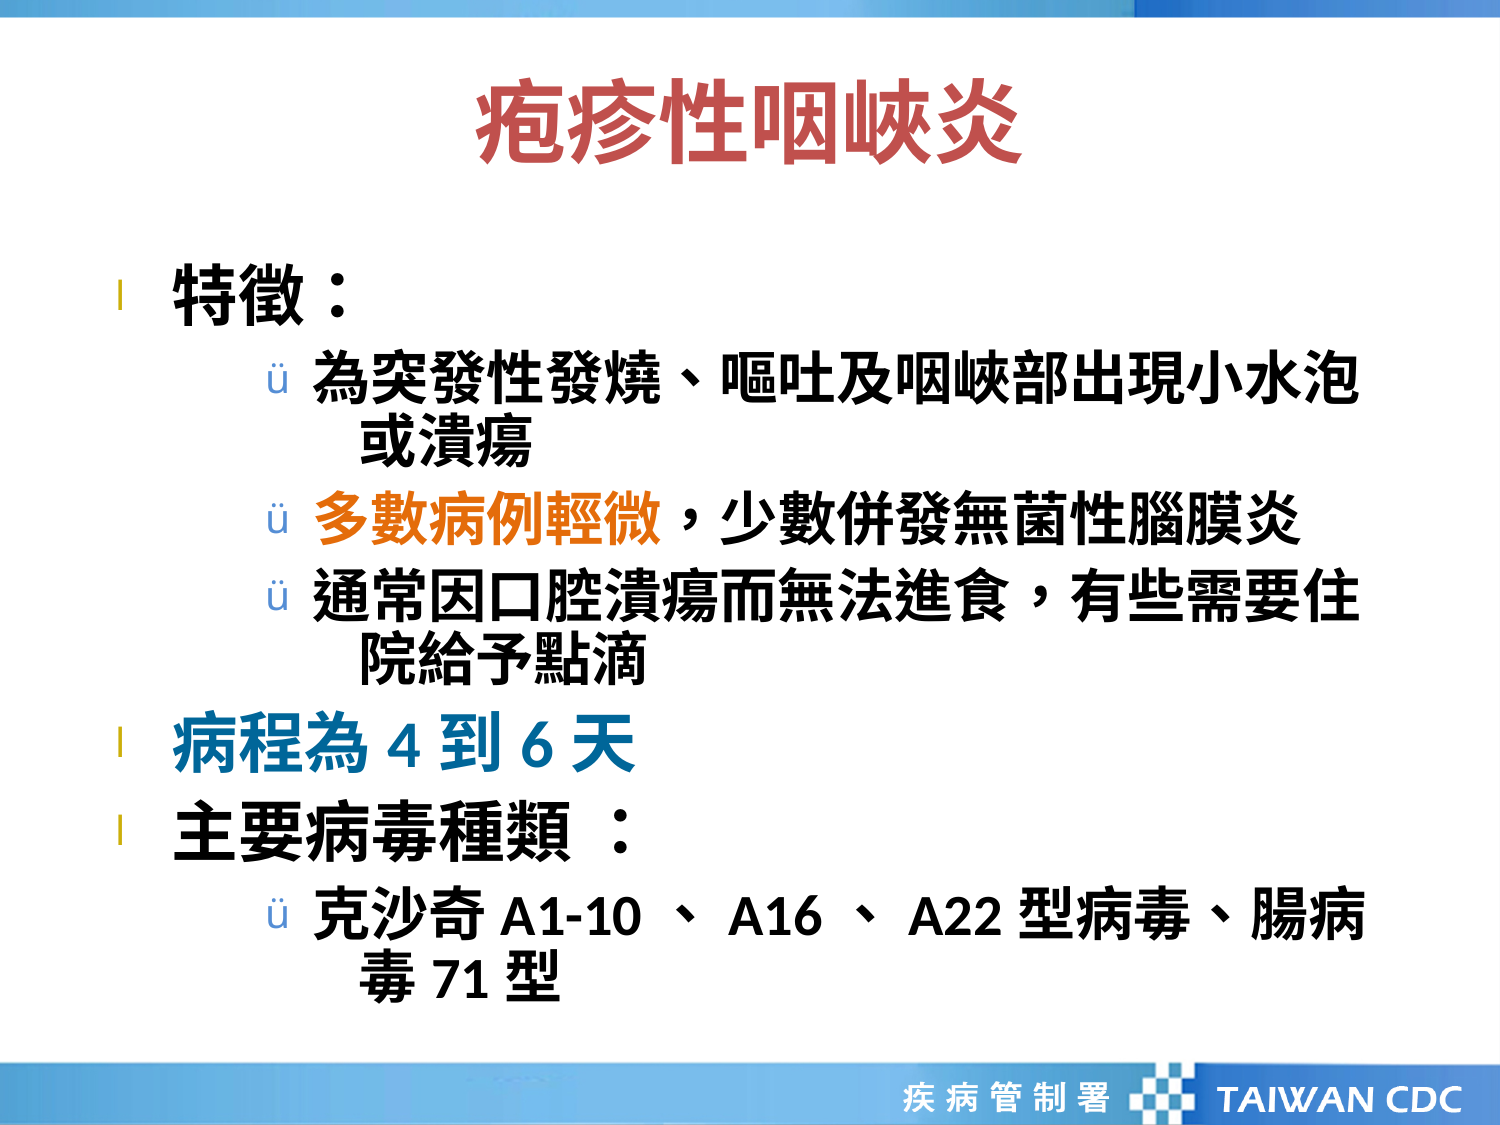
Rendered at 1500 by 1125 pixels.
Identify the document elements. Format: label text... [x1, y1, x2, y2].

list 特徵： 為突發性發燒、嘔吐及咽峽部出現小水泡或潰瘍 多數病例輕微，少數併發無菌性腦膜炎 通常因口腔潰瘍而無法進食，有些需要住院給予點滴 病程為4到6天 主要病毒種類 ： 克沙奇A1-10、A16、A22型病毒、腸病毒71型 [100, 255, 1388, 1088]
title 疱疹性咽峽炎 [75, 25, 1426, 214]
